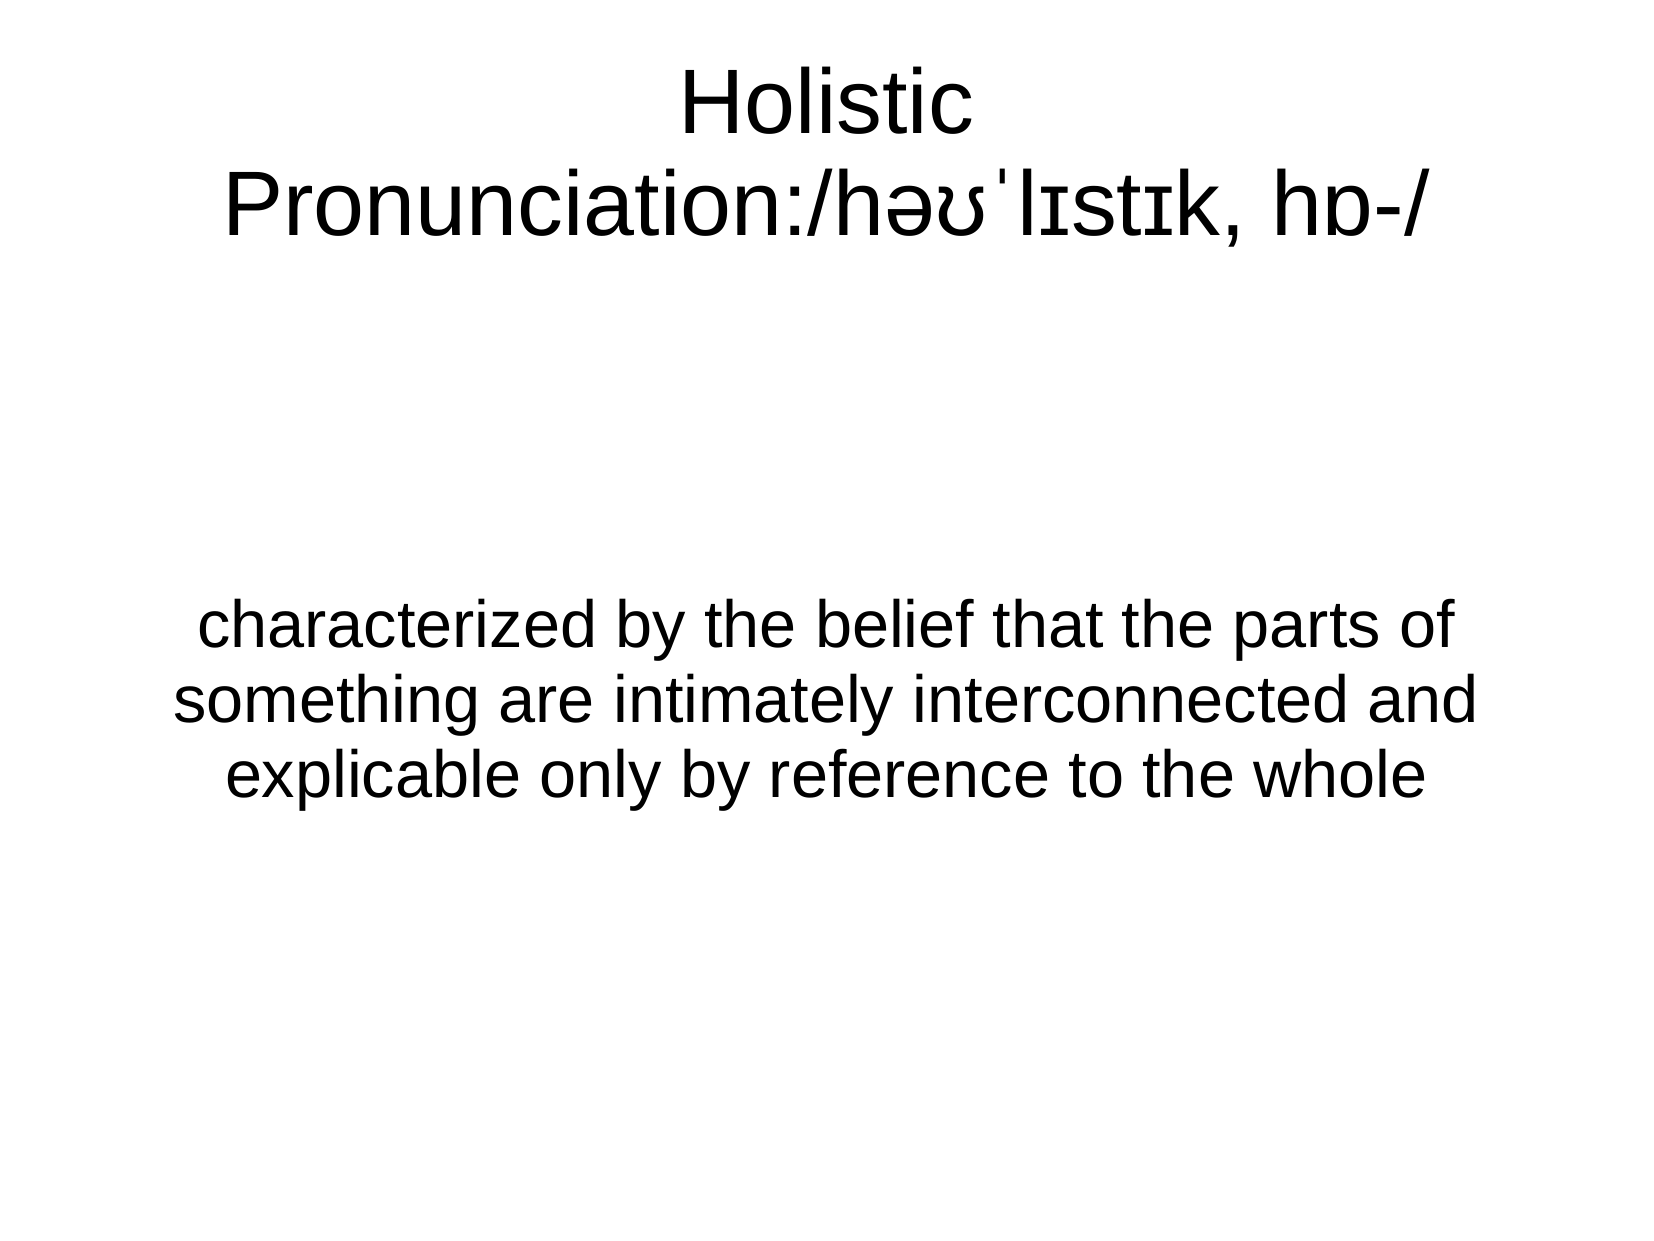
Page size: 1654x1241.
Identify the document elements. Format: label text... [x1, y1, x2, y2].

title Holistic Pronunciation:/həʊˈlɪstɪk, hɒ-/ [82, 49, 1571, 257]
subtitle characterized by the belief that the parts of something are intimately interconnected and explicable only by reference to the whole [82, 290, 1571, 1109]
